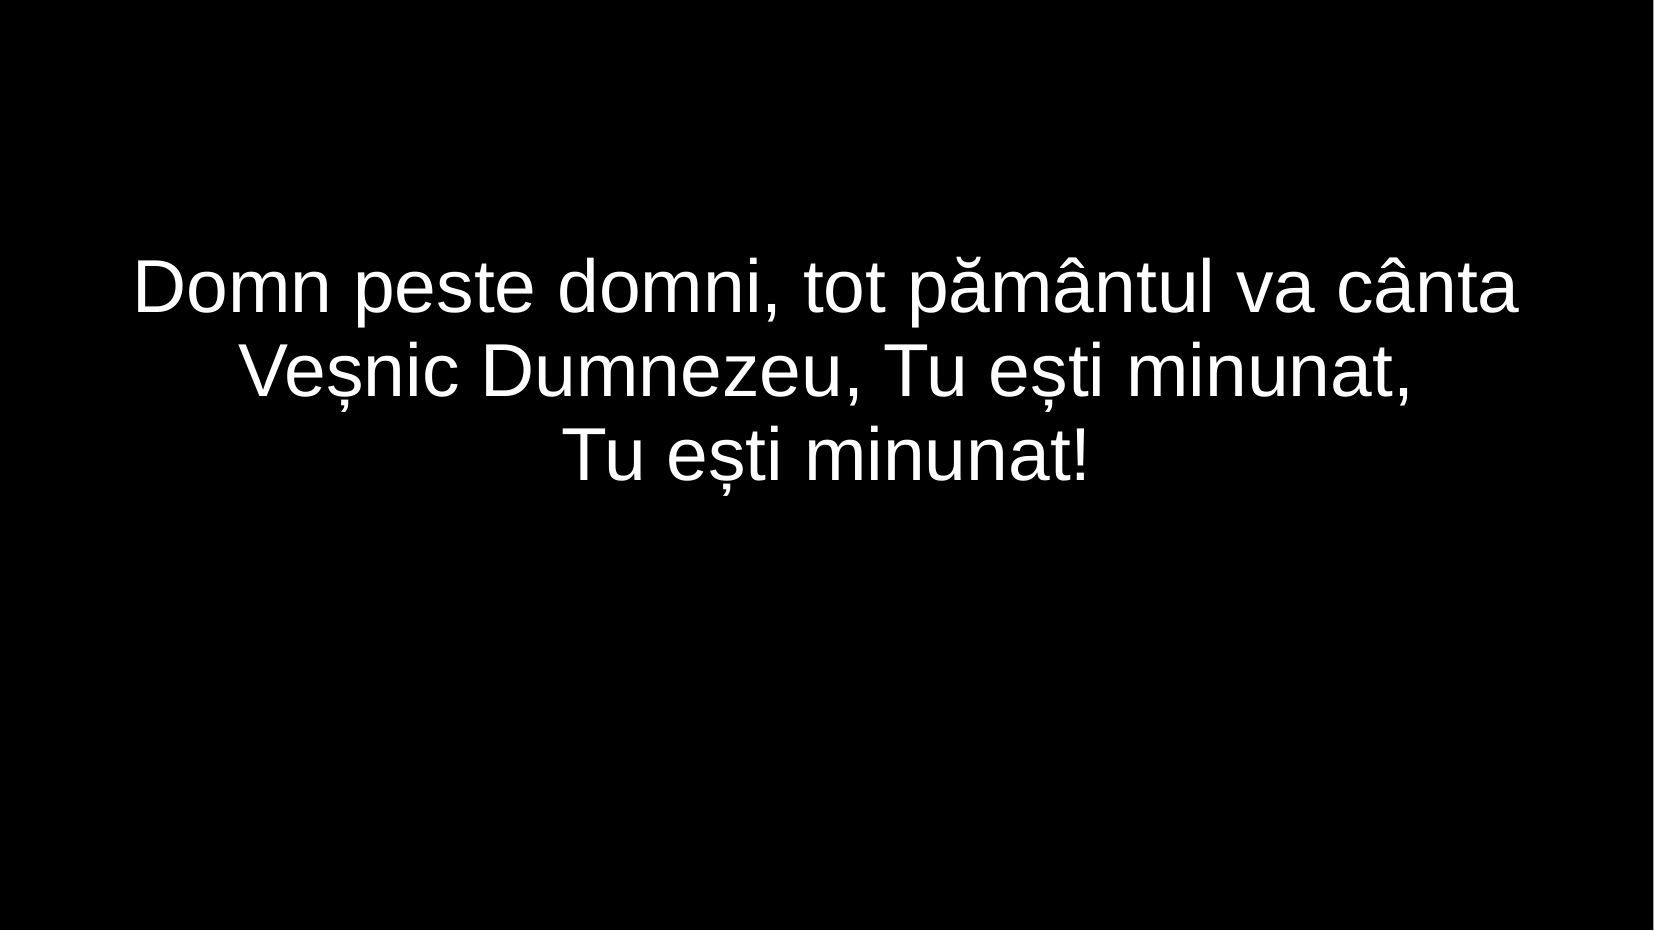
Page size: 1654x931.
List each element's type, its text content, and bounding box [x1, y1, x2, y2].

subtitle Domn peste domni, tot pământul va cânta Veșnic Dumnezeu, Tu ești minunat, Tu ești minunat! [82, 101, 1571, 641]
